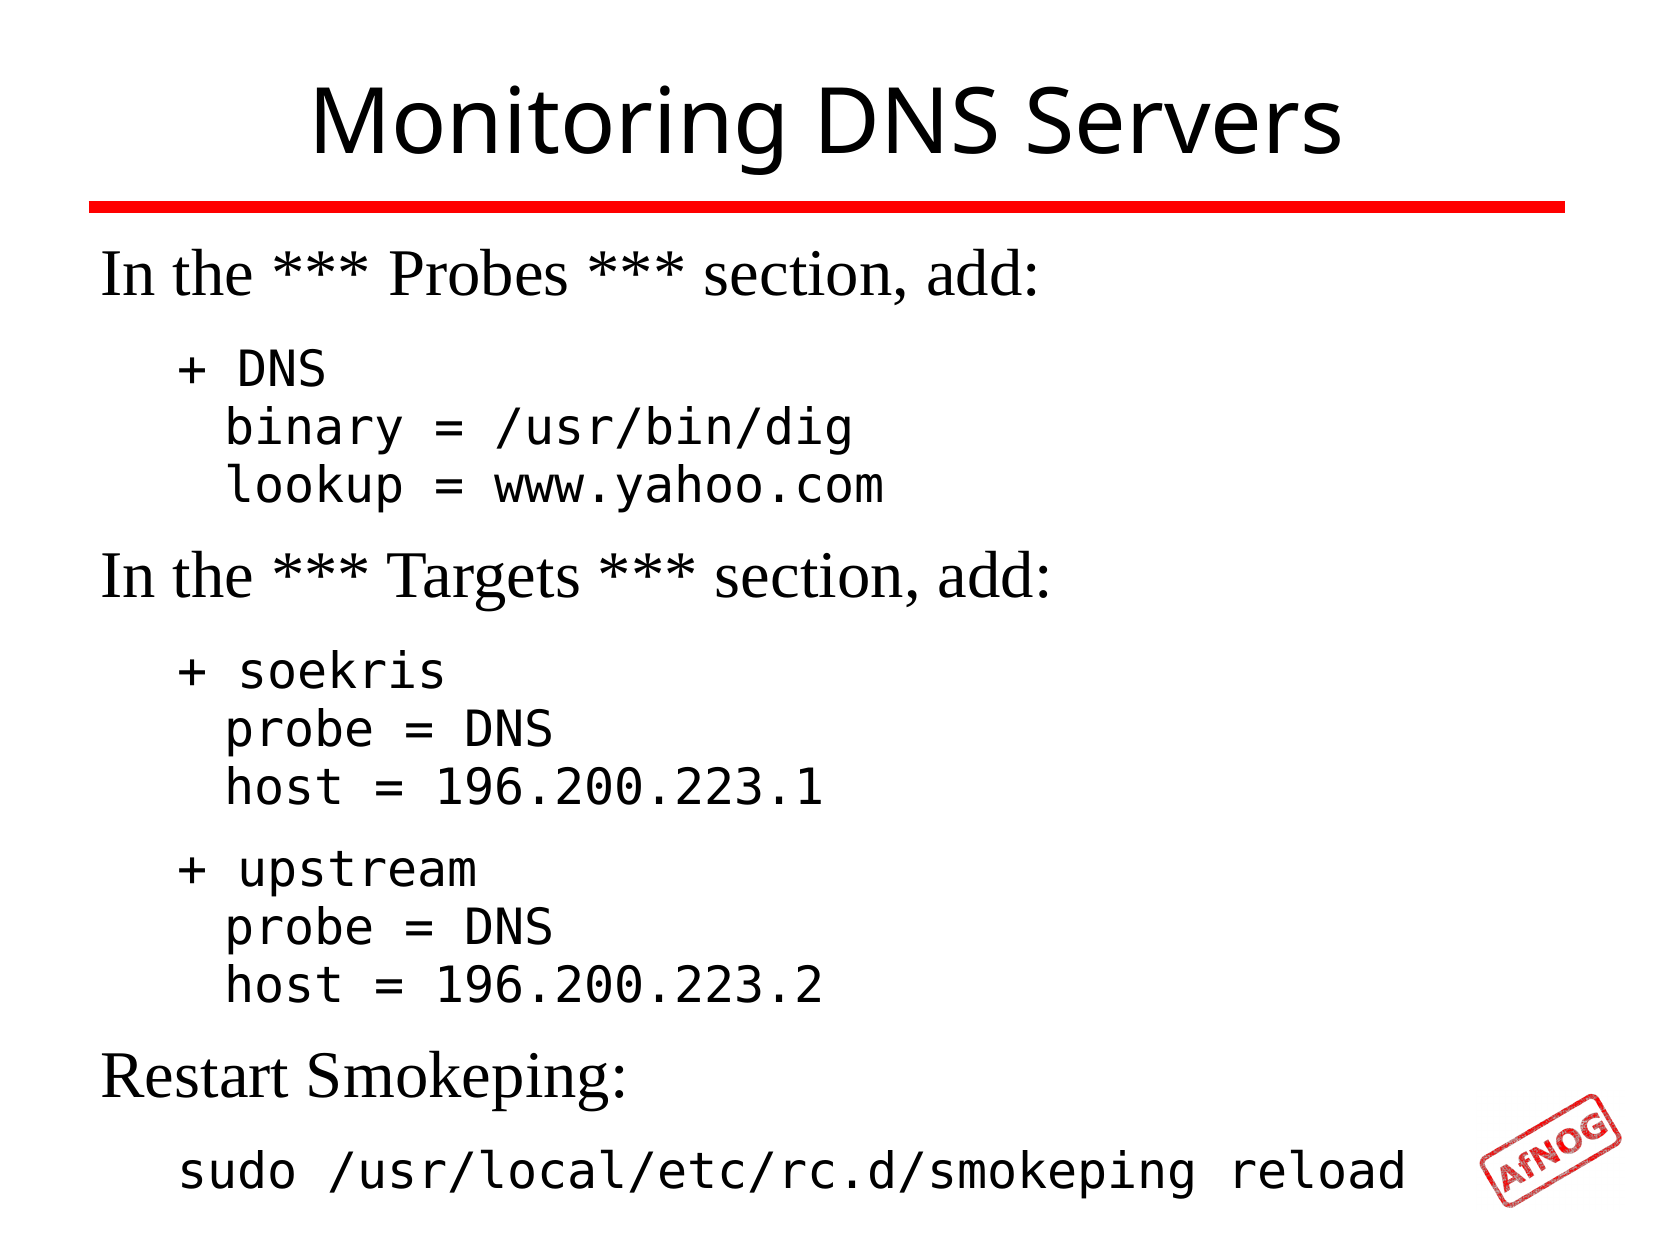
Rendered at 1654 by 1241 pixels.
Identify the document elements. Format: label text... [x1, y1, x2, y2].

title Monitoring DNS Servers [88, 29, 1565, 207]
list In the *** Probes *** section, add: + DNS binary = /usr/bin/dig lookup = www.yahoo.com In the *** Targets *** section, add: + soekris probe = DNS host = 196.200.223.1 + upstream probe = DNS host = 196.200.223.2 Restart Smokeping: sudo /usr/local/etc/rc.d/smokeping reload [82, 236, 1571, 1201]
picture [1476, 1090, 1625, 1211]
